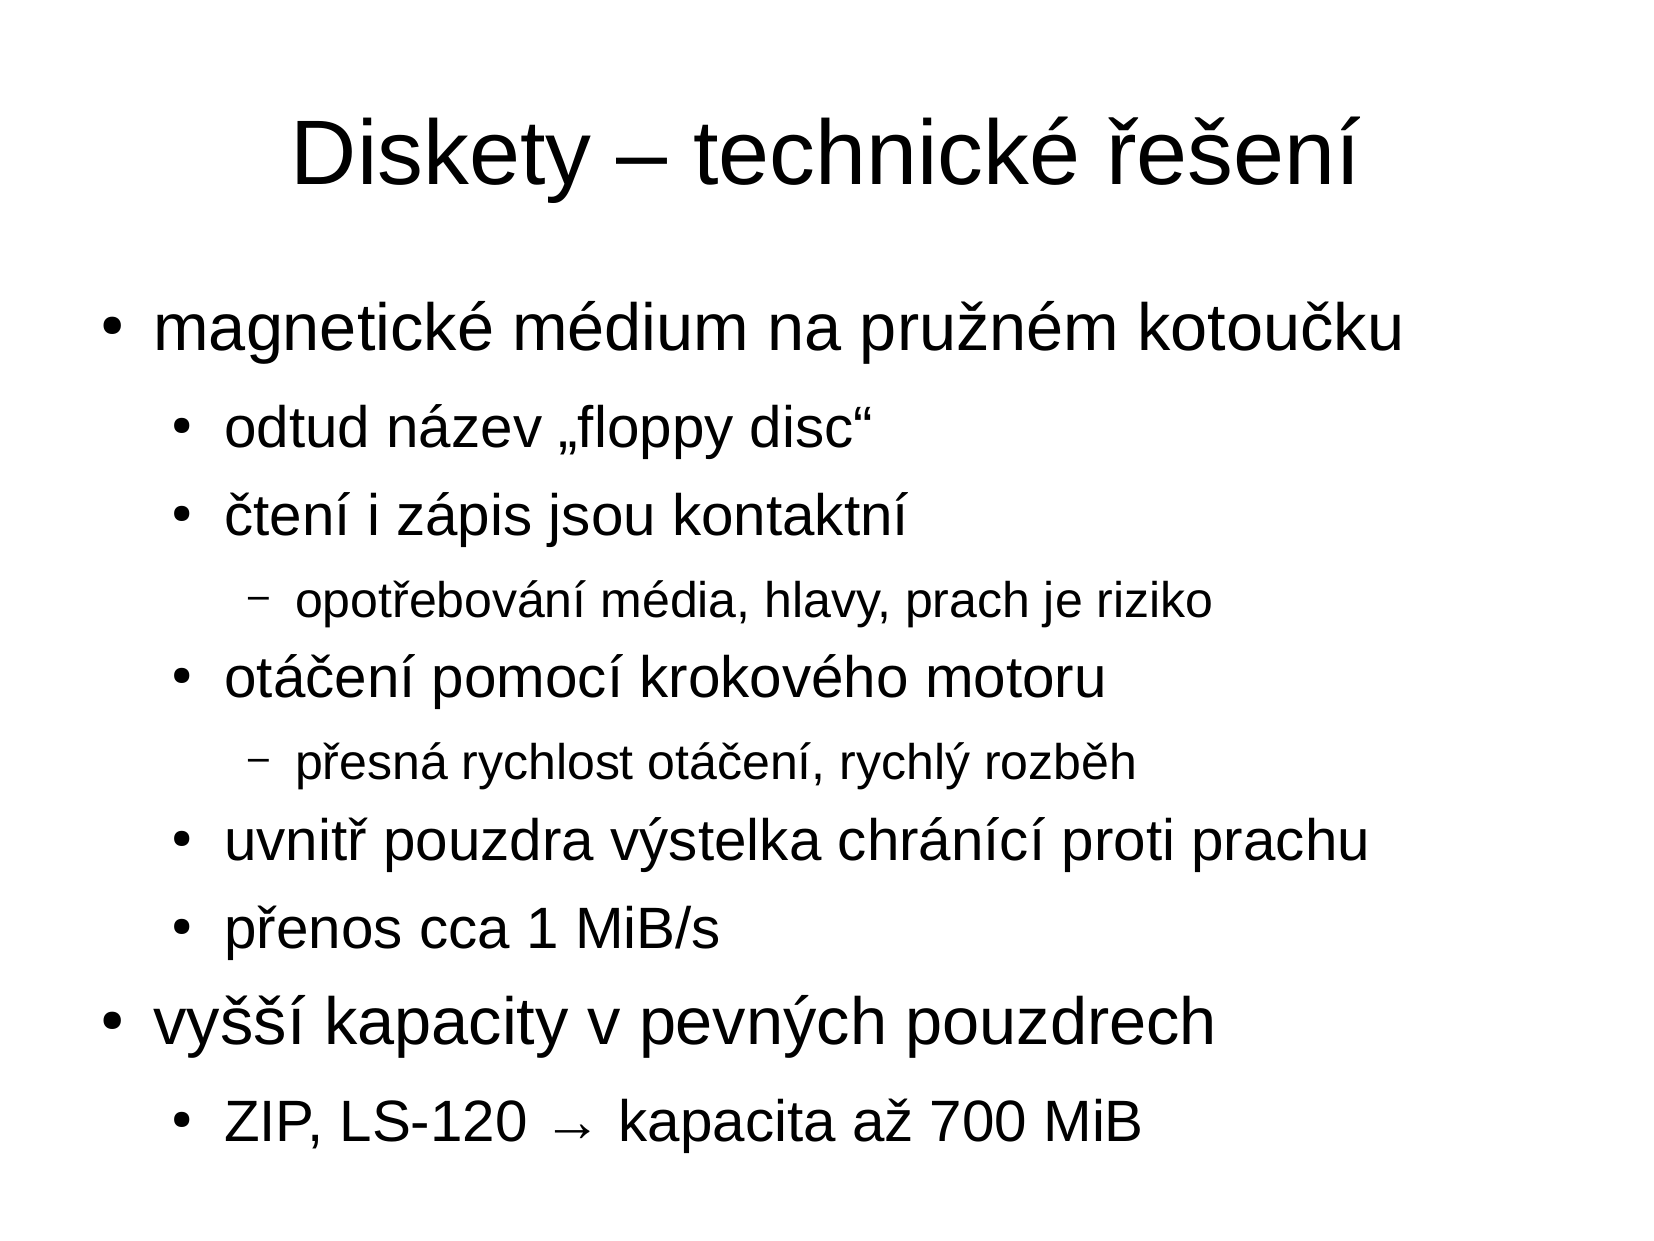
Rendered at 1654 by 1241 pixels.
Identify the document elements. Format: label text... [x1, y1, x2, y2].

list magnetické médium na pružném kotoučku odtud název „floppy disc“ čtení i zápis jsou kontaktní opotřebování média, hlavy, prach je riziko otáčení pomocí krokového motoru přesná rychlost otáčení, rychlý rozběh uvnitř pouzdra výstelka chránící proti prachu přenos cca 1 MiB/s vyšší kapacity v pevných pouzdrech ZIP, LS-120 → kapacita až 700 MiB [82, 290, 1571, 1154]
title Diskety – technické řešení [82, 56, 1571, 250]
